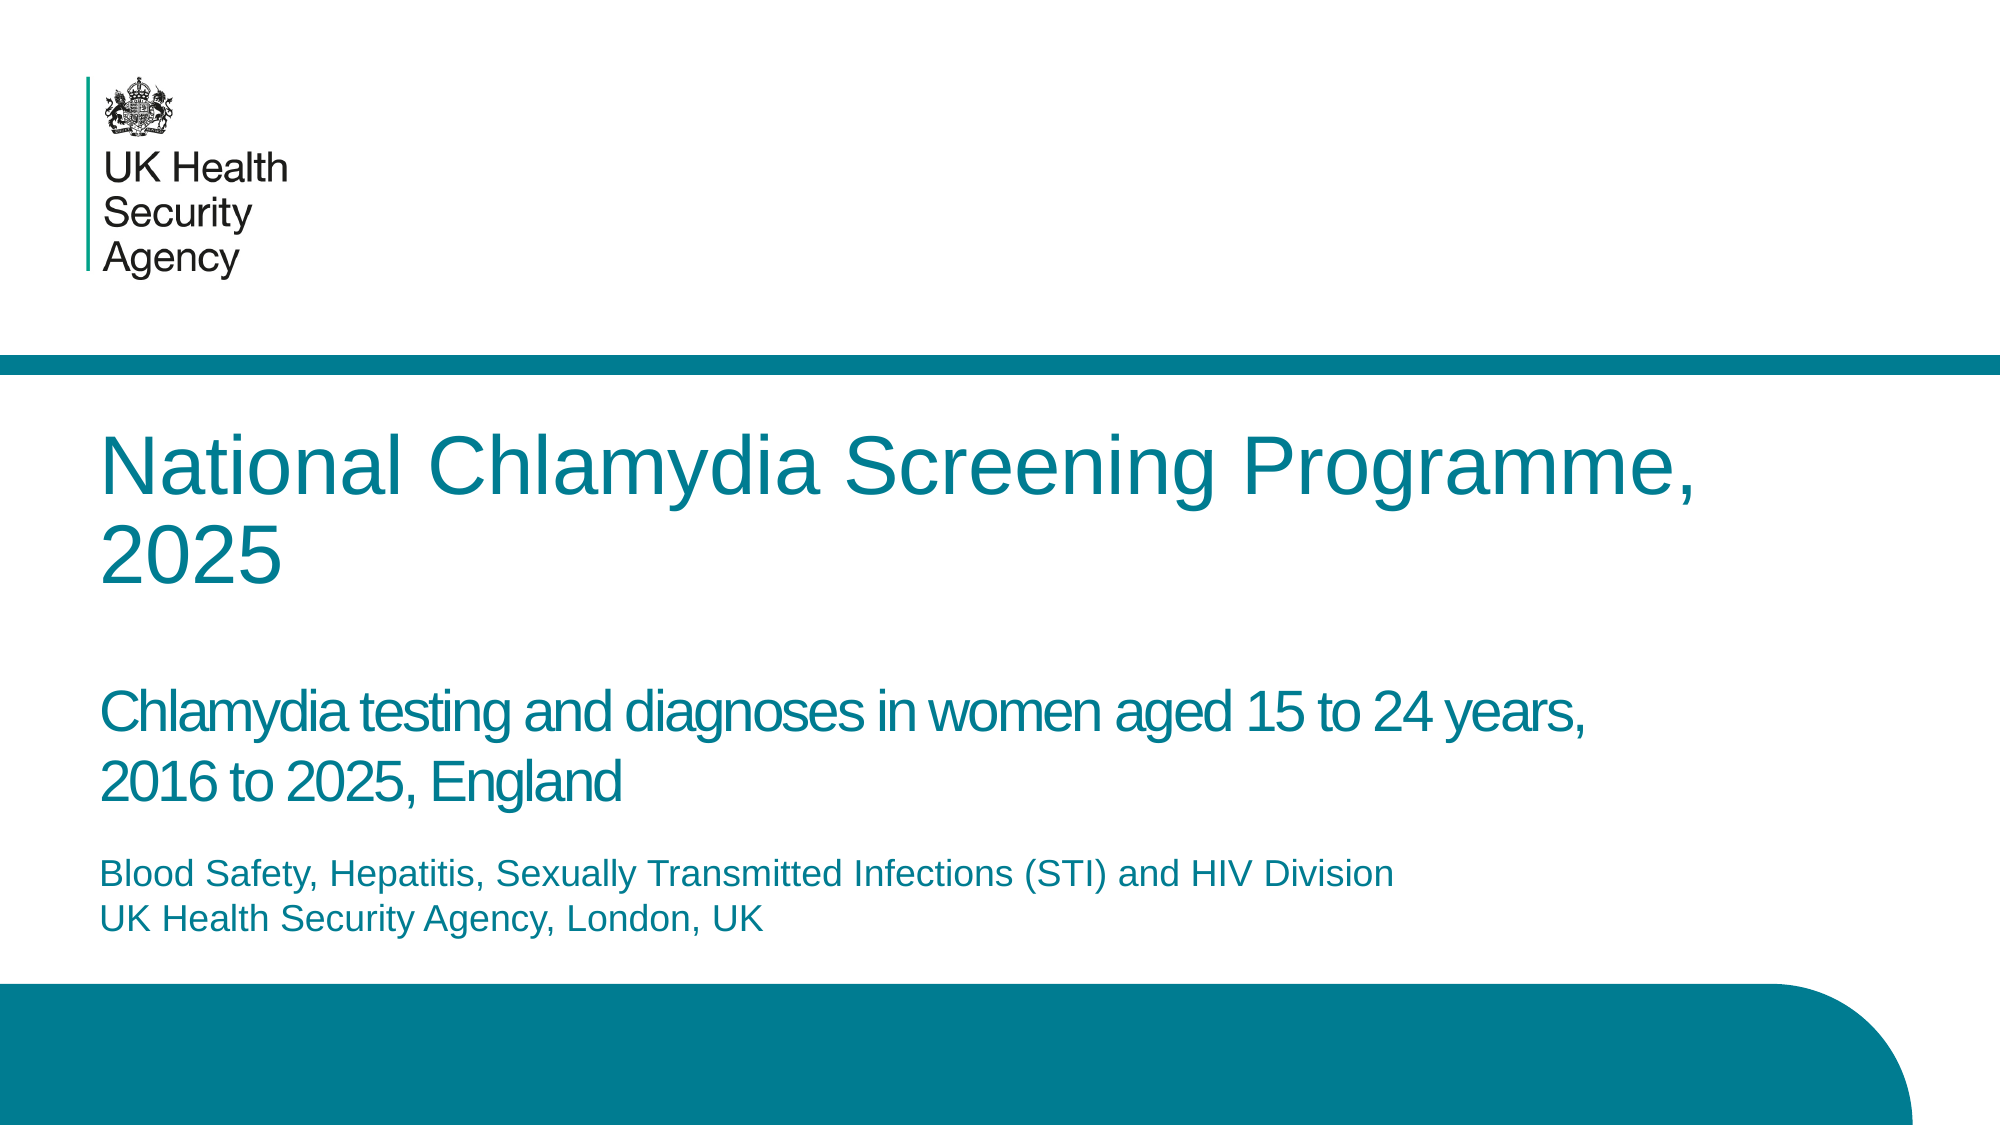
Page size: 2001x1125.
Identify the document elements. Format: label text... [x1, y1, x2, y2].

title National Chlamydia Screening Programme, 2025 [84, 414, 1804, 807]
text_box Chlamydia testing and diagnoses in women aged 15 to 24 years, 2016 to 2025, England [84, 665, 1624, 823]
text_box Blood Safety, Hepatitis, Sexually Transmitted Infections (STI) and HIV Division UK Health Security Agency, London, UK [84, 840, 1540, 947]
